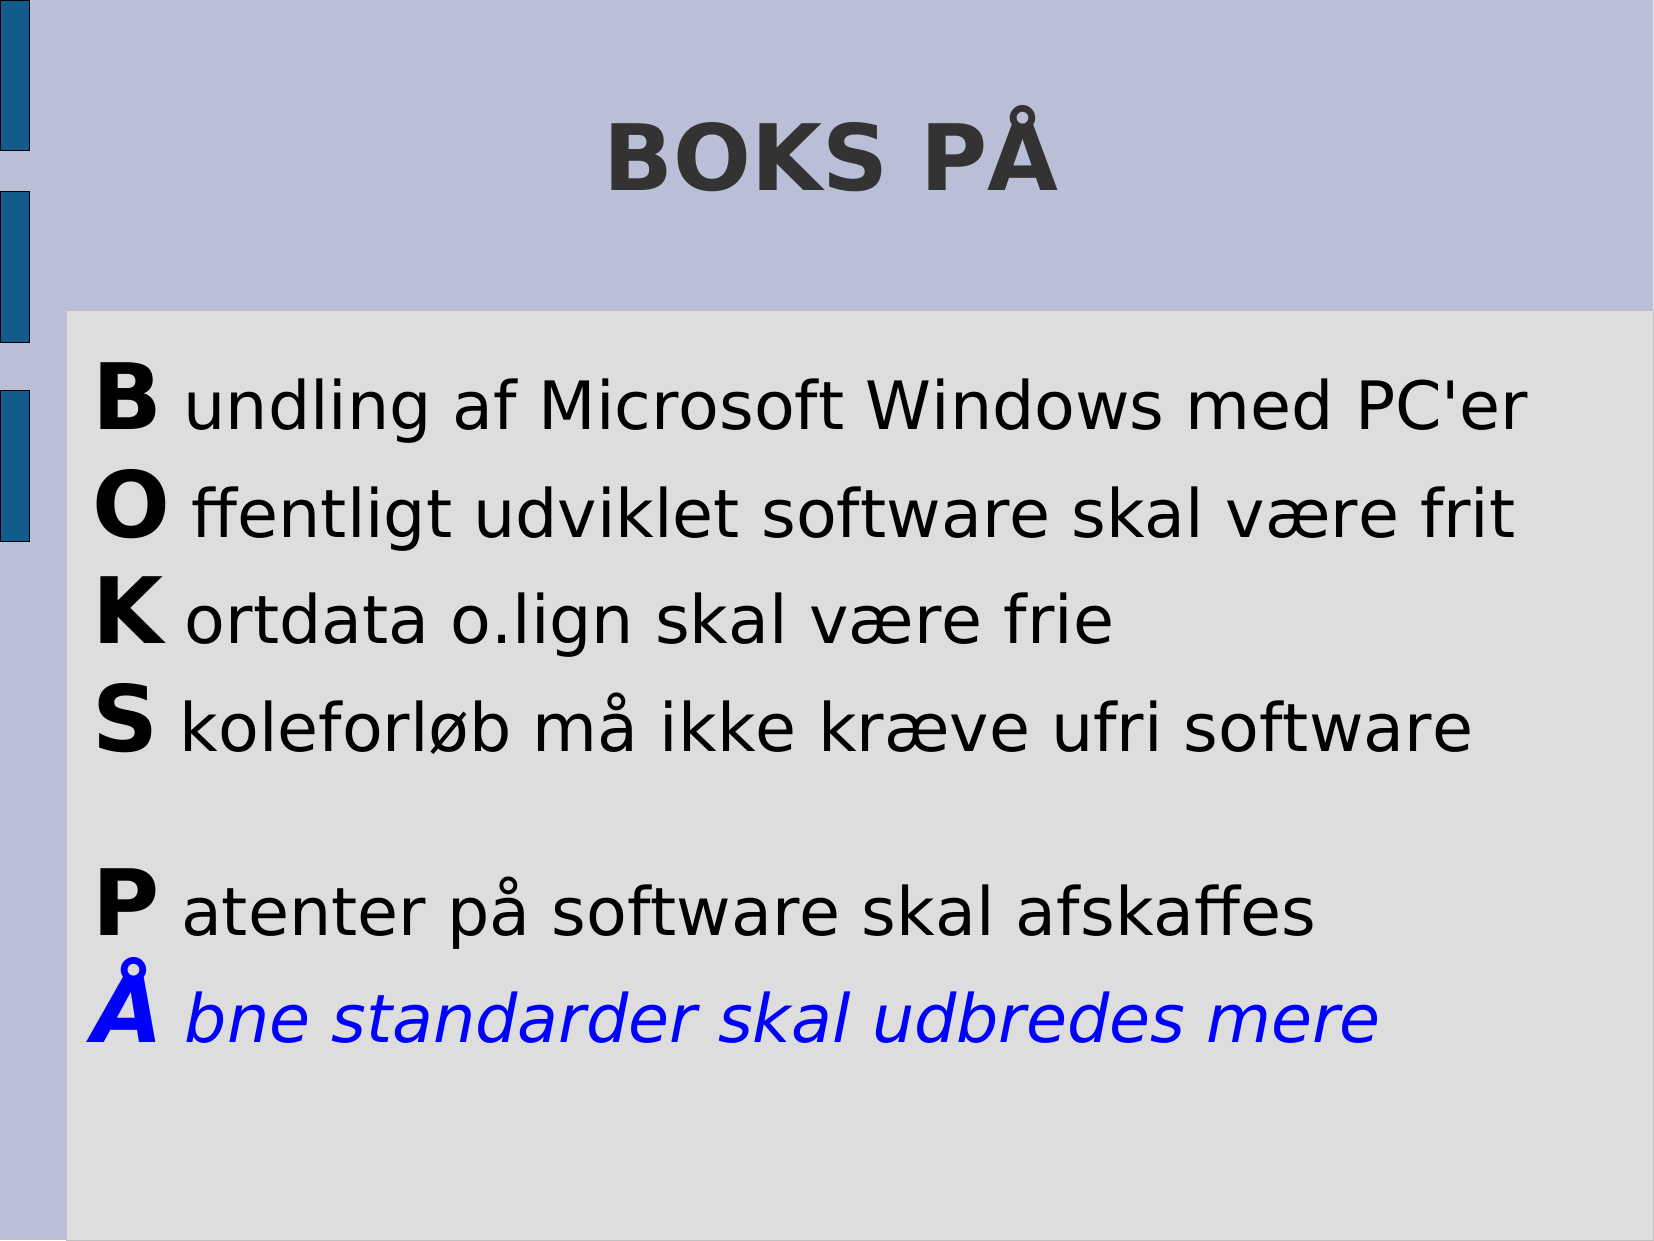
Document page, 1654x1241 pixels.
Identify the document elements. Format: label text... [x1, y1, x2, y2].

list B undling af Microsoft Windows med PC'er O ffentligt udviklet software skal være frit K ortdata o.lign skal være frie S koleforløb må ikke kræve ufri software P atenter på software skal afskaffes Å bne standarder skal udbredes mere [75, 344, 1654, 1127]
title BOKS PÅ [125, 55, 1538, 263]
